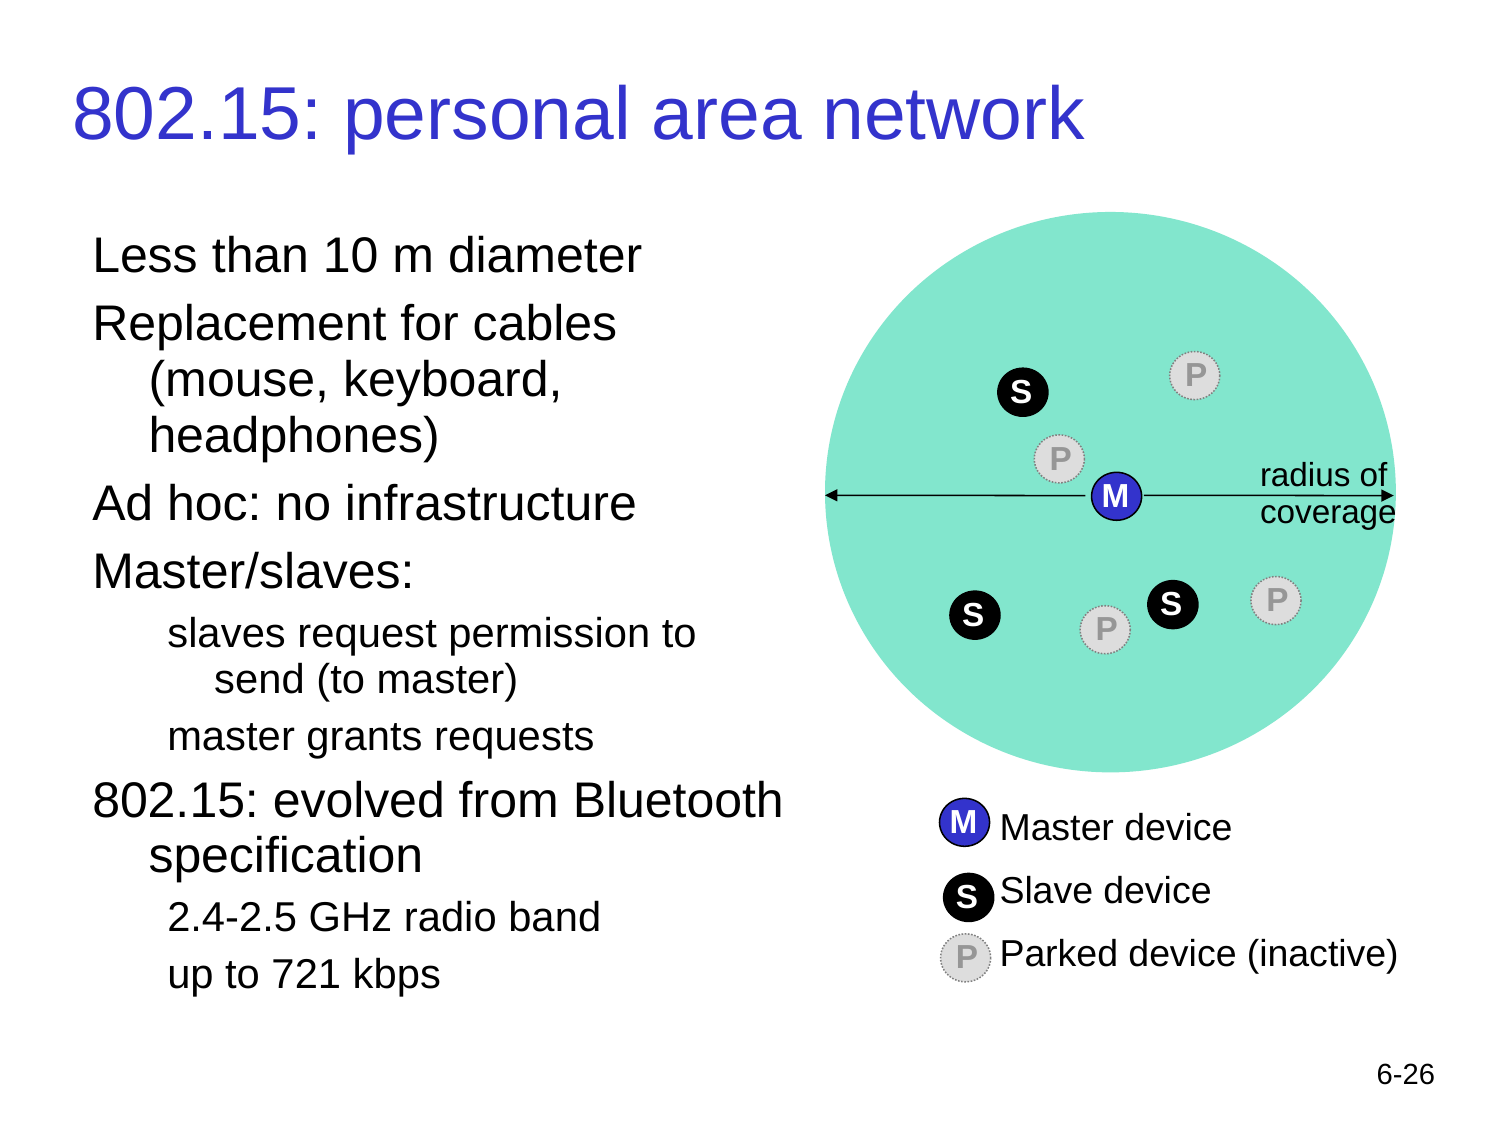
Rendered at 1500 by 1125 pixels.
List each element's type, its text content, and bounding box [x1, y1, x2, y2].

text_box M [934, 795, 984, 849]
text_box P [941, 931, 991, 984]
text_box S [947, 588, 998, 642]
text_box P [1034, 432, 1085, 485]
text_box S [941, 870, 984, 924]
text_box [825, 211, 1393, 773]
text_box Master device Slave device Parked device (inactive) [984, 777, 1414, 983]
text_box P [1080, 603, 1131, 656]
text_box S [995, 365, 1046, 419]
text_box radius of coverage [1245, 448, 1413, 539]
text_box P [1170, 348, 1221, 402]
text_box 802.15: personal area network [57, 45, 1333, 183]
text_box P [1251, 573, 1302, 627]
text_box M [1086, 469, 1137, 523]
text_box S [1145, 578, 1196, 631]
list Less than 10 m diameter Replacement for cables (mouse, keyboard, headphones) Ad hoc: no infrastructure Master/slaves: slaves request permission to send (to master) master grants requests 802.15: evolved from Bluetooth specification 2.4-2.5 GHz radio band up to 721 kbps [77, 219, 811, 1125]
